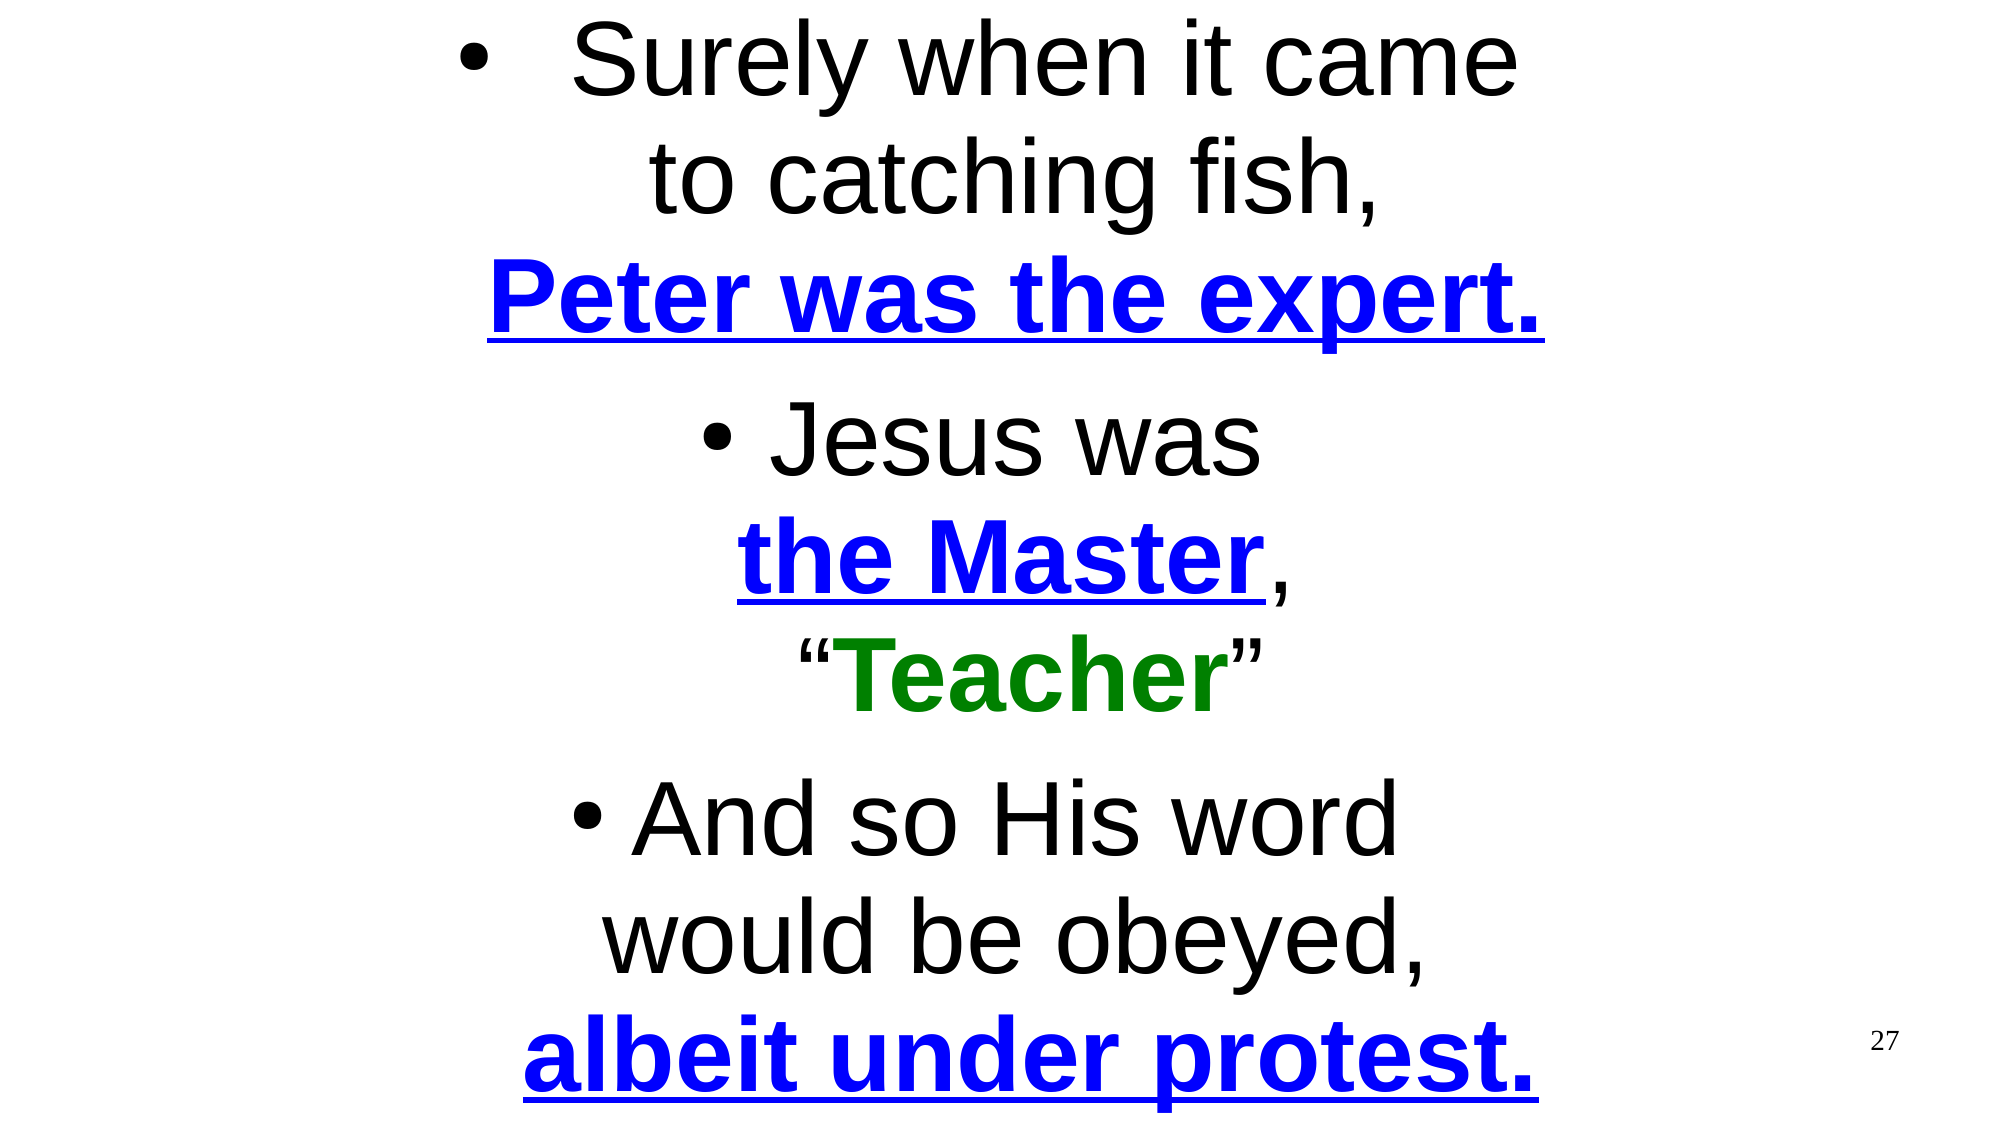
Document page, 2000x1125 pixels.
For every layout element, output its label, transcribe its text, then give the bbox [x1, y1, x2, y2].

list Surely when it came to catching fish, Peter was the expert. Jesus was the Master, “Teacher” And so His word would be obeyed, albeit under protest. [0, 0, 1996, 1123]
